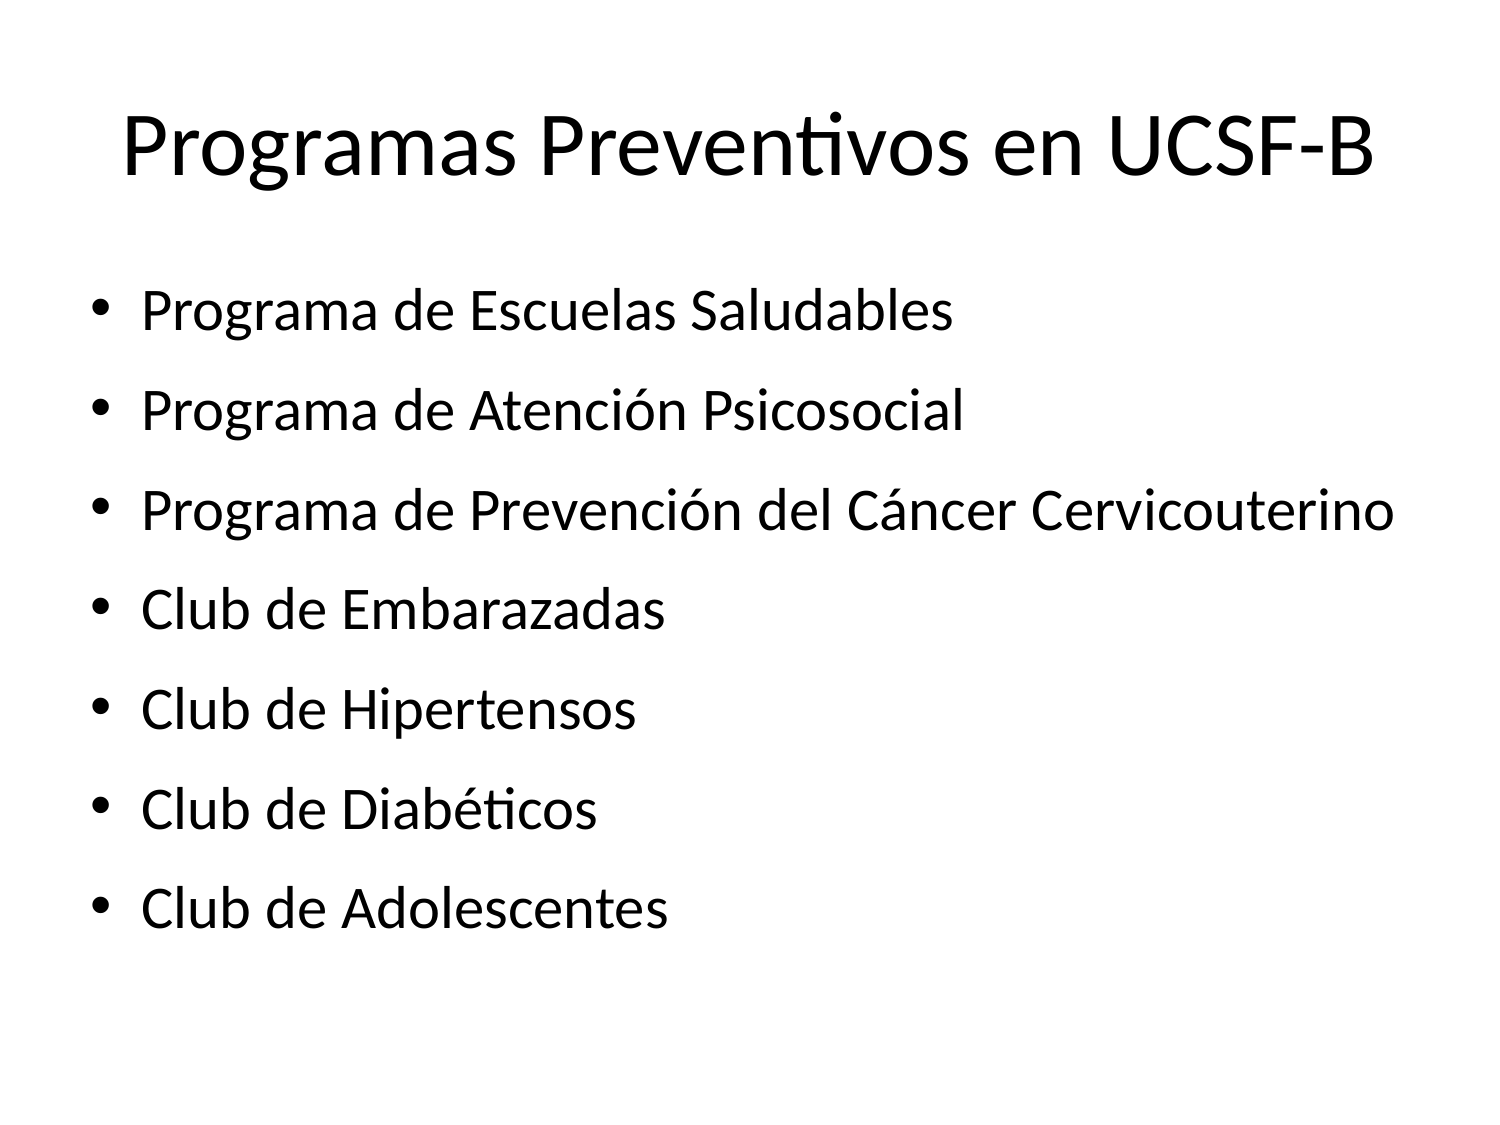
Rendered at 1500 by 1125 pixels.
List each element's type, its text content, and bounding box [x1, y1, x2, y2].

title Programas Preventivos en UCSF-B [75, 45, 1425, 233]
list Programa de Escuelas Saludables Programa de Atención Psicosocial Programa de Prevención del Cáncer Cervicouterino Club de Embarazadas Club de Hipertensos Club de Diabéticos Club de Adolescentes [75, 262, 1425, 1005]
